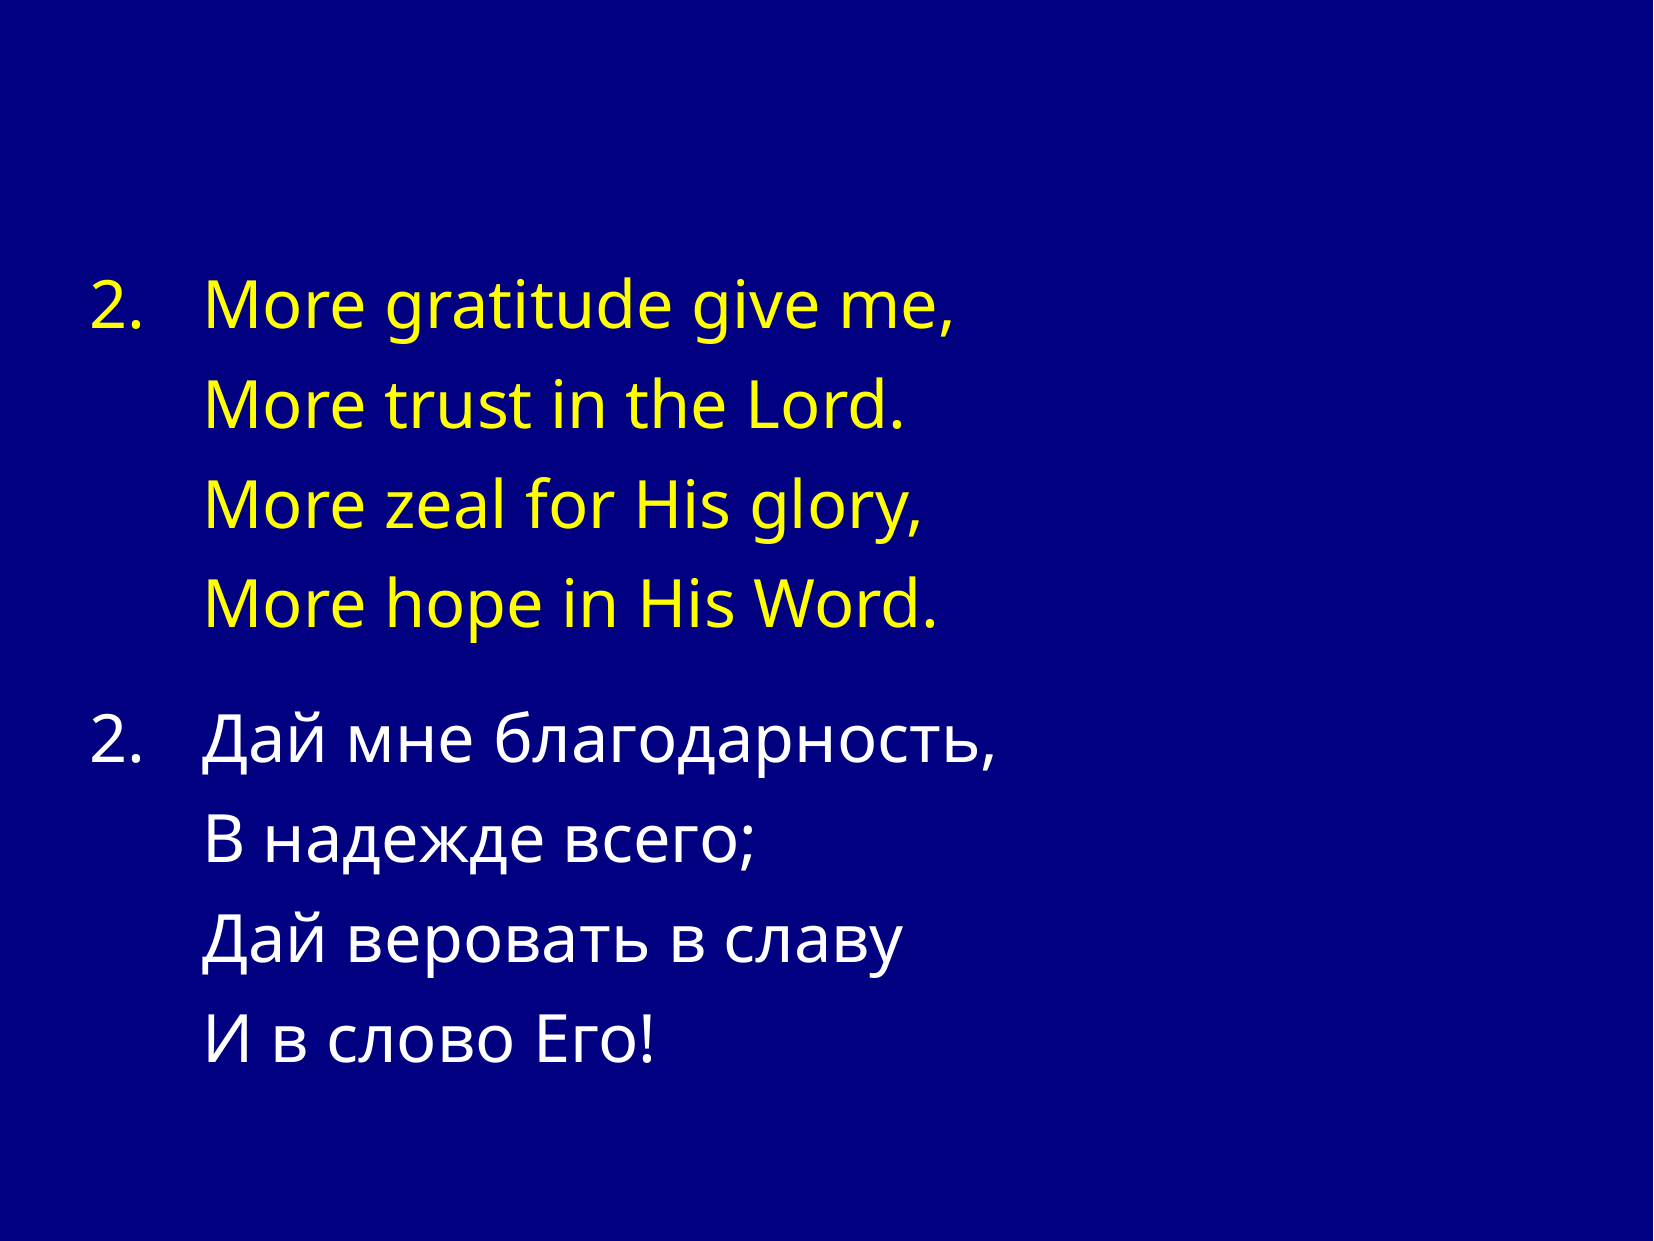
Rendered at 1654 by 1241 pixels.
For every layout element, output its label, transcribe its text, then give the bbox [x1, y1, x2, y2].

text_box 2. Дай мне благодарность, В надежде всего; Дай веровать в славу И в слово Его! [75, 675, 1576, 1163]
text_box 2. More gratitude give me, More trust in the Lord. More zeal for His glory, More hope in His Word. [75, 150, 1576, 638]
